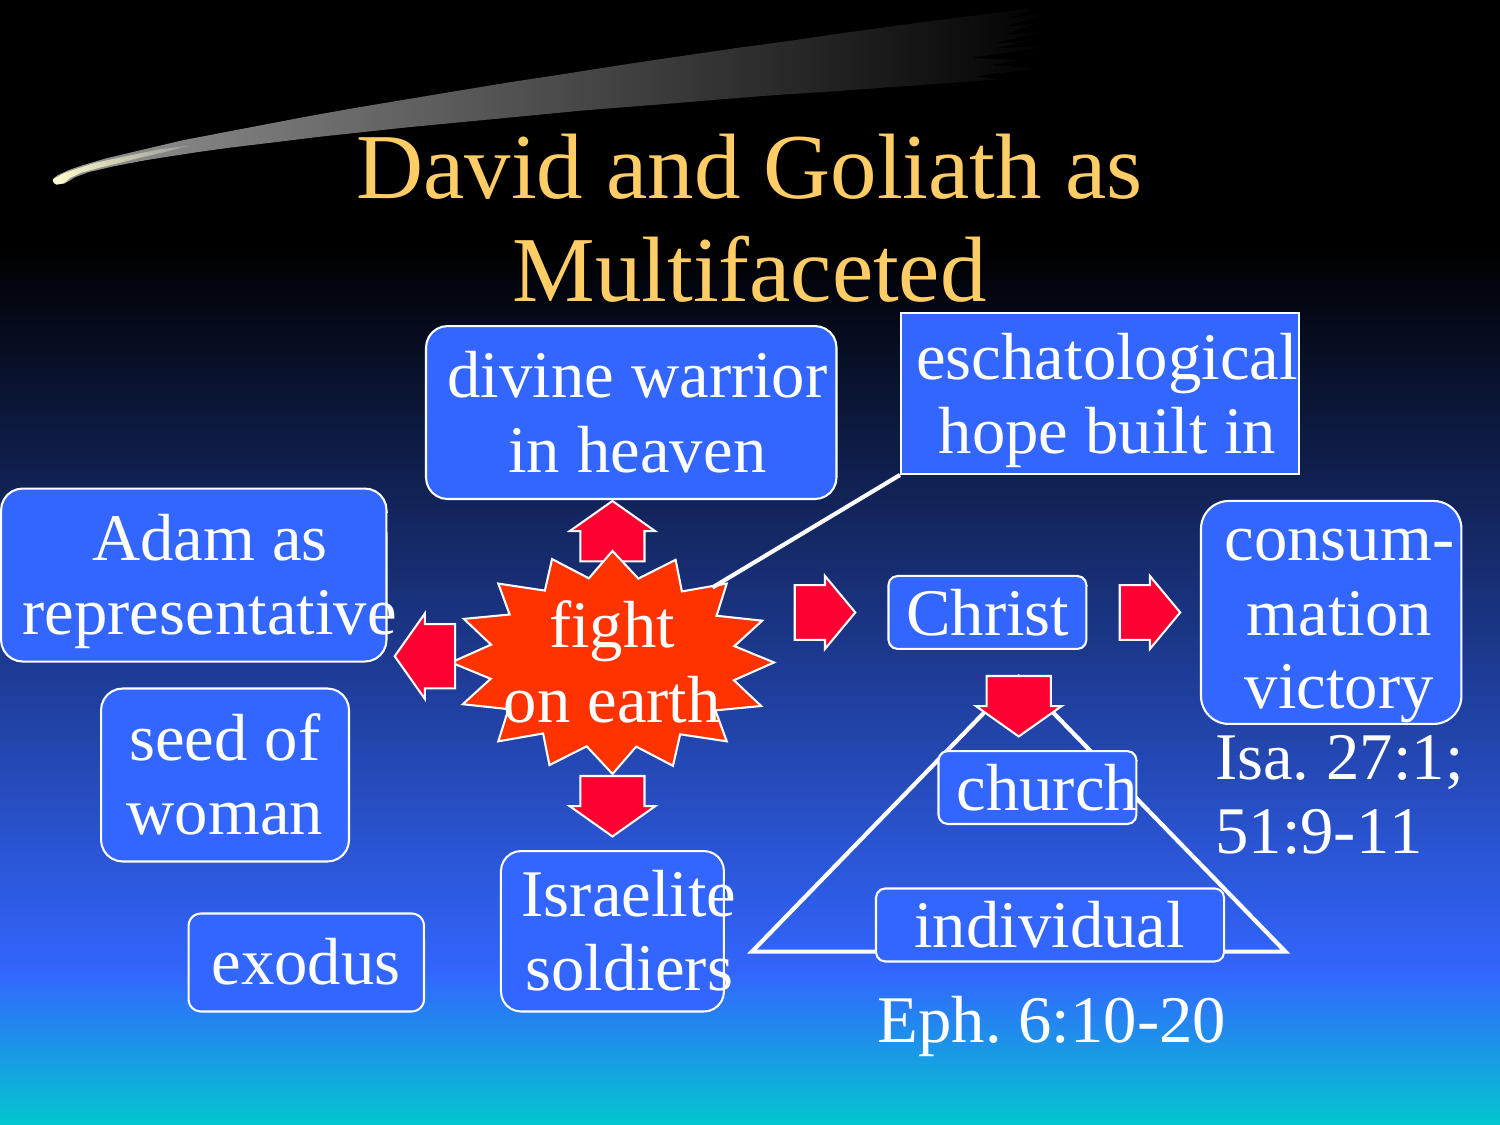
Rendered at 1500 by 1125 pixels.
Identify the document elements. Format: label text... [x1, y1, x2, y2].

text_box divine warrior in heaven [426, 326, 837, 500]
text_box [394, 613, 456, 699]
text_box Adam as representative [1, 488, 387, 662]
text_box consum- mation victory [1201, 500, 1462, 712]
text_box Isa. 27:1; 51:9-11 [1200, 712, 1500, 876]
text_box fight on earth [511, 693, 528, 720]
text_box seed of woman [101, 688, 350, 862]
text_box [569, 500, 656, 562]
text_box Christ [888, 575, 1087, 649]
text_box [1119, 575, 1181, 649]
text_box exodus [188, 913, 425, 1012]
text_box [569, 775, 656, 837]
text_box fight on earth [456, 550, 775, 774]
text_box Israelite soldiers [500, 851, 724, 1012]
text_box eschatological hope built in [901, 313, 1299, 474]
text_box Eph. 6:10-20 [862, 974, 1288, 1065]
text_box [976, 676, 1062, 737]
text_box individual [876, 888, 1225, 962]
title David and Goliath as Multifaceted [112, 108, 1388, 330]
text_box church [938, 751, 1137, 824]
text_box [794, 575, 856, 649]
